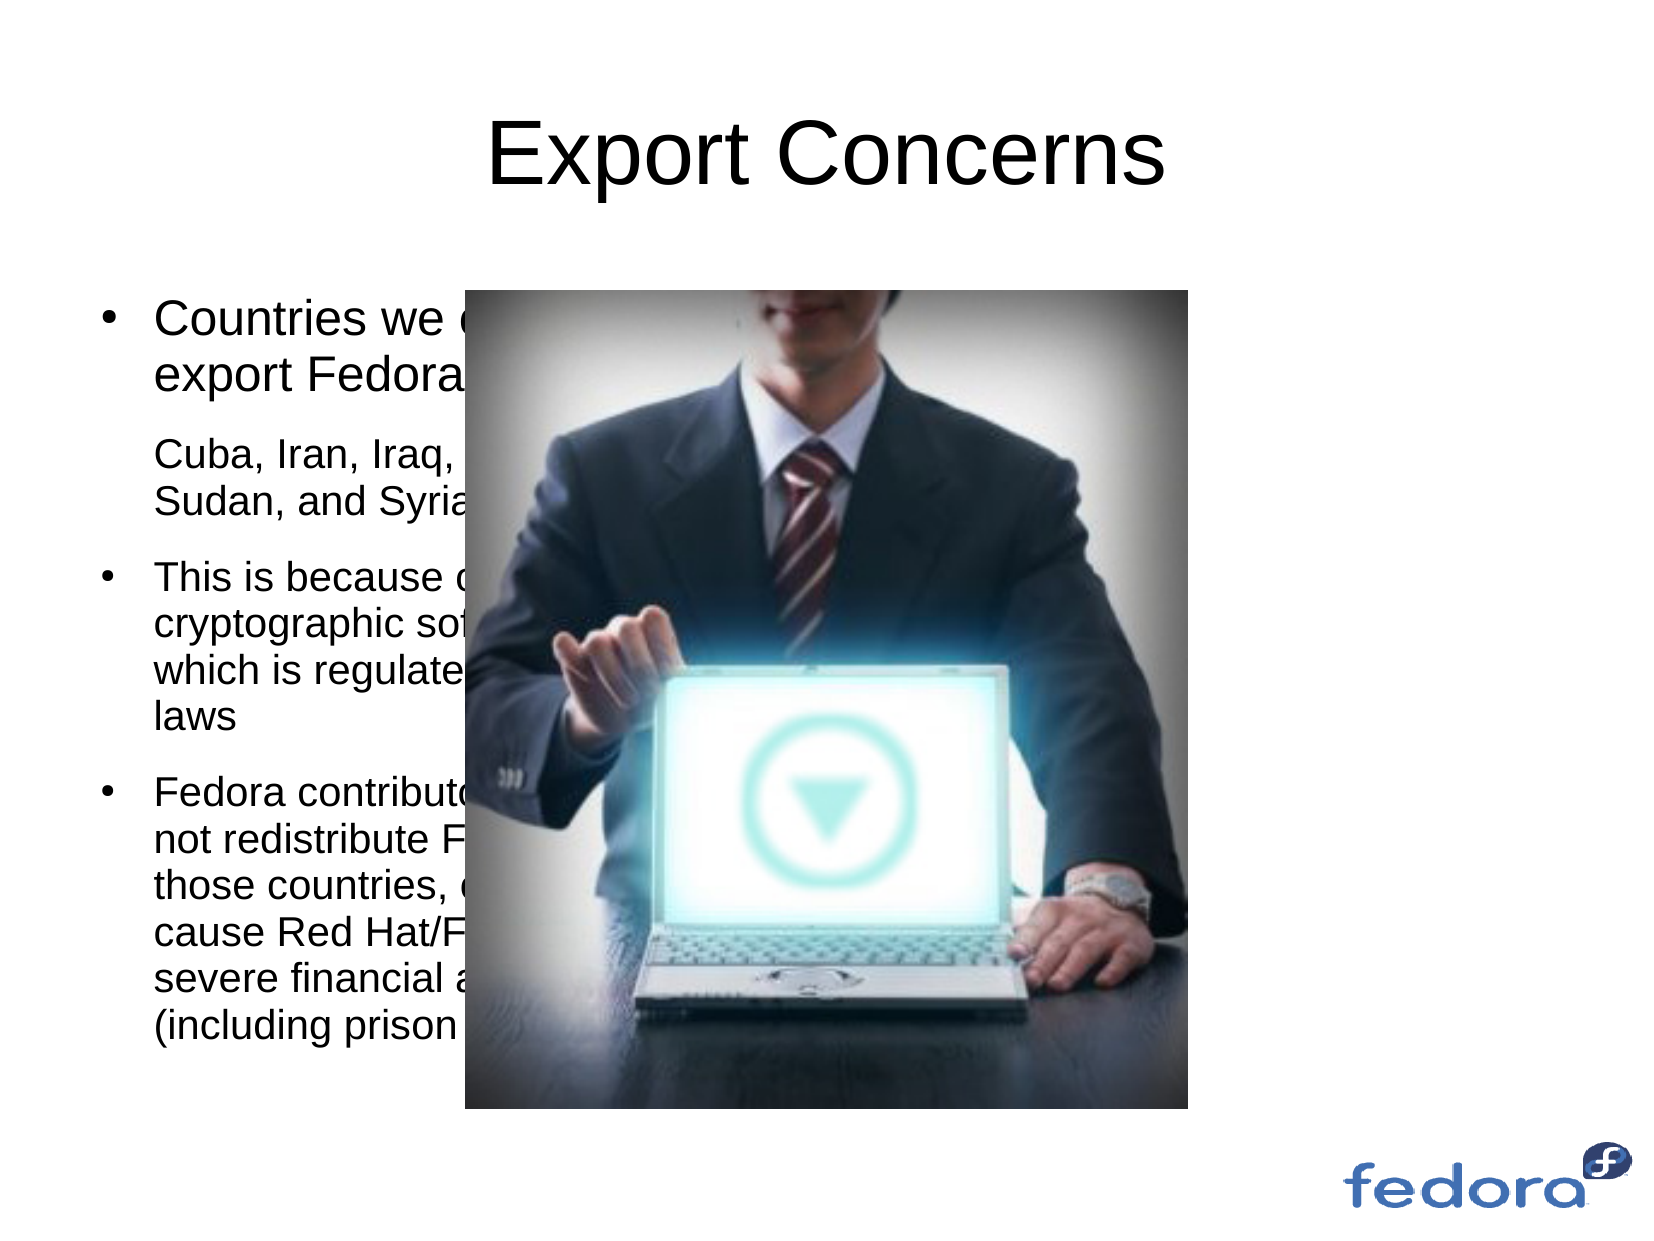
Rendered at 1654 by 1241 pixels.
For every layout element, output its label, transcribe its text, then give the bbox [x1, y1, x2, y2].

list Countries we cannot legally export Fedora to: Cuba, Iran, Iraq, North Korea, Sudan, and Syria This is because of the cryptographic software in Fedora, which is regulated under US Export laws Fedora contributors/mirrors should not redistribute Fedora to people in those countries, or they could cause Red Hat/Fedora to suffer severe financial and legal penalties (including prison time!) [82, 290, 465, 1094]
picture [1332, 1124, 1651, 1227]
picture [465, 290, 1570, 1109]
title Export Concerns [82, 56, 1571, 250]
